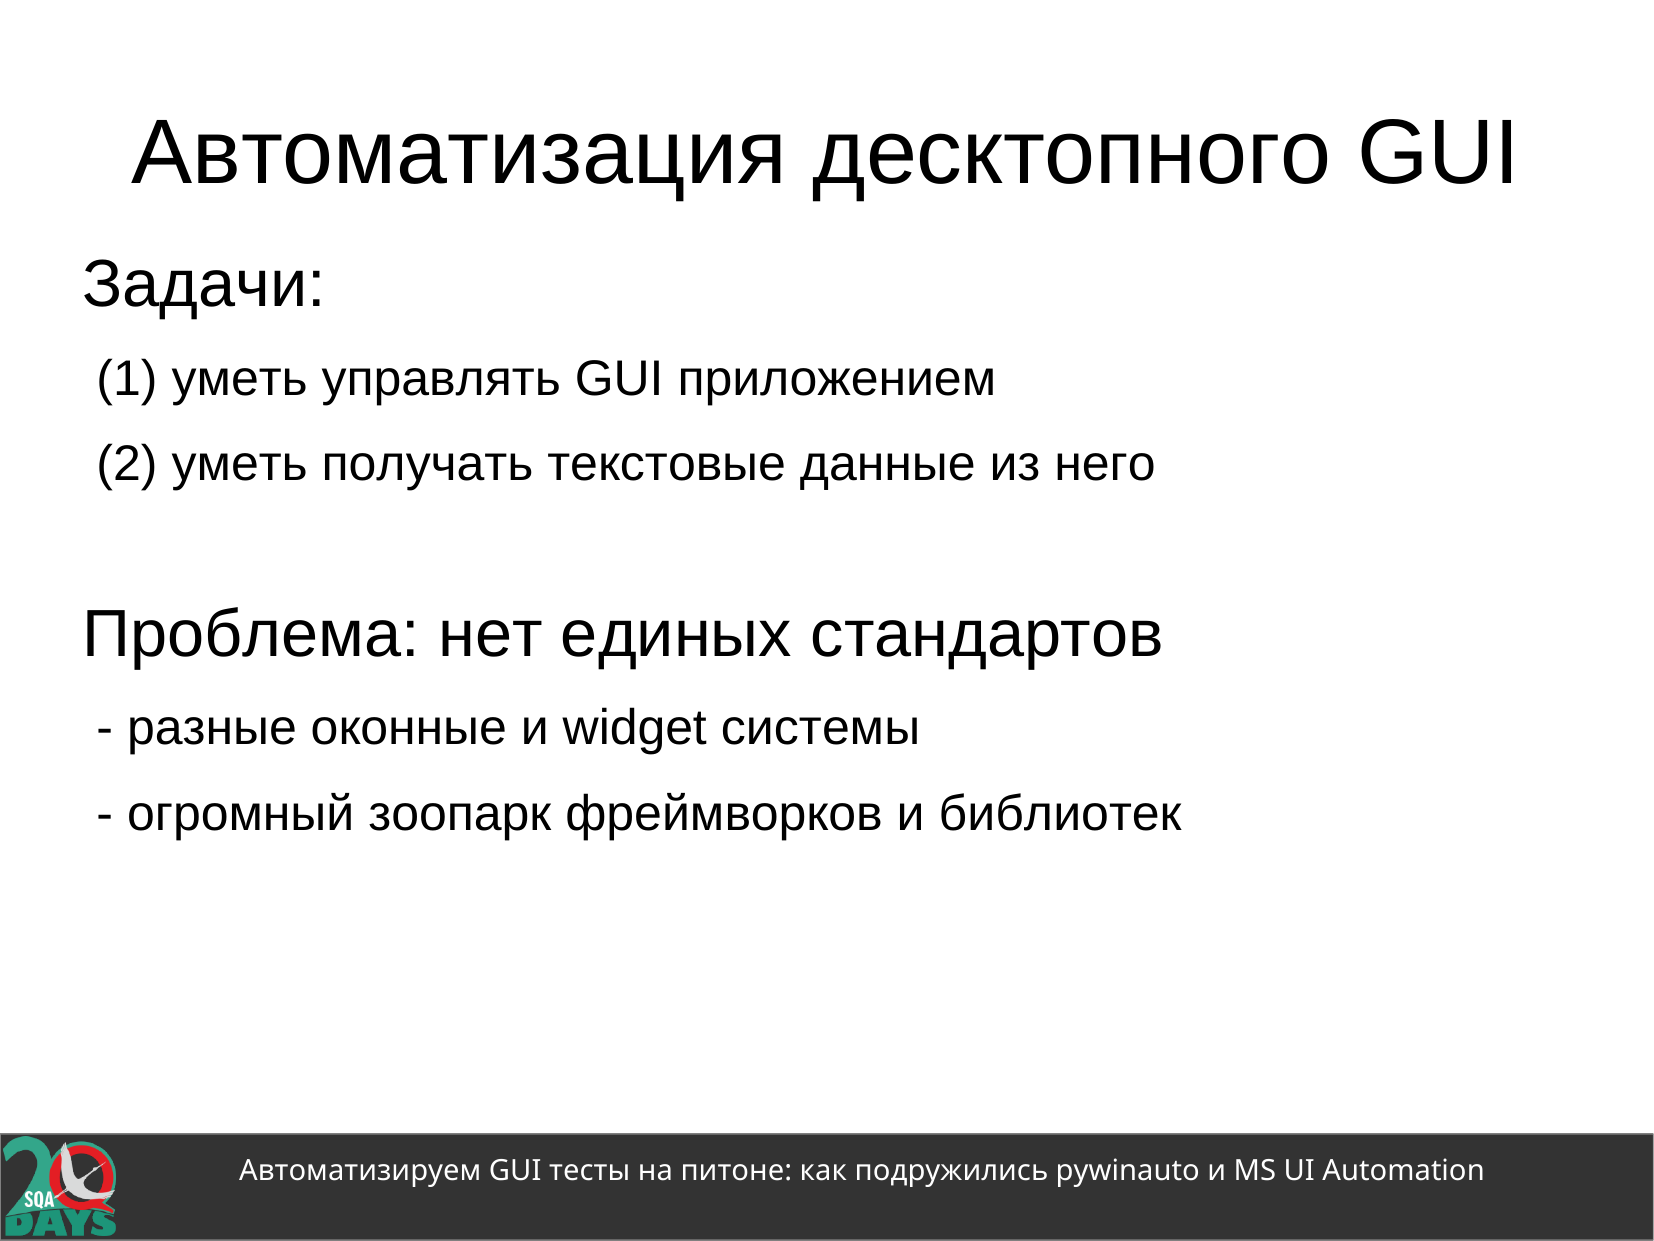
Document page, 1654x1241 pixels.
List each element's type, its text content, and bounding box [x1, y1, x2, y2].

subtitle Задачи: (1) уметь управлять GUI приложением (2) уметь получать текстовые данные из него Проблема: нет единых стандартов - разные оконные и widget системы - огромный зоопарк фреймворков и библиотек [82, 246, 1571, 1066]
text_box [0, 1133, 1654, 1241]
text_box Автоматизируем GUI тесты на питоне: как подружились pywinauto и MS UI Automation [224, 1145, 1607, 1229]
title Автоматизация десктопного GUI [82, 49, 1571, 246]
picture [3, 1136, 116, 1236]
